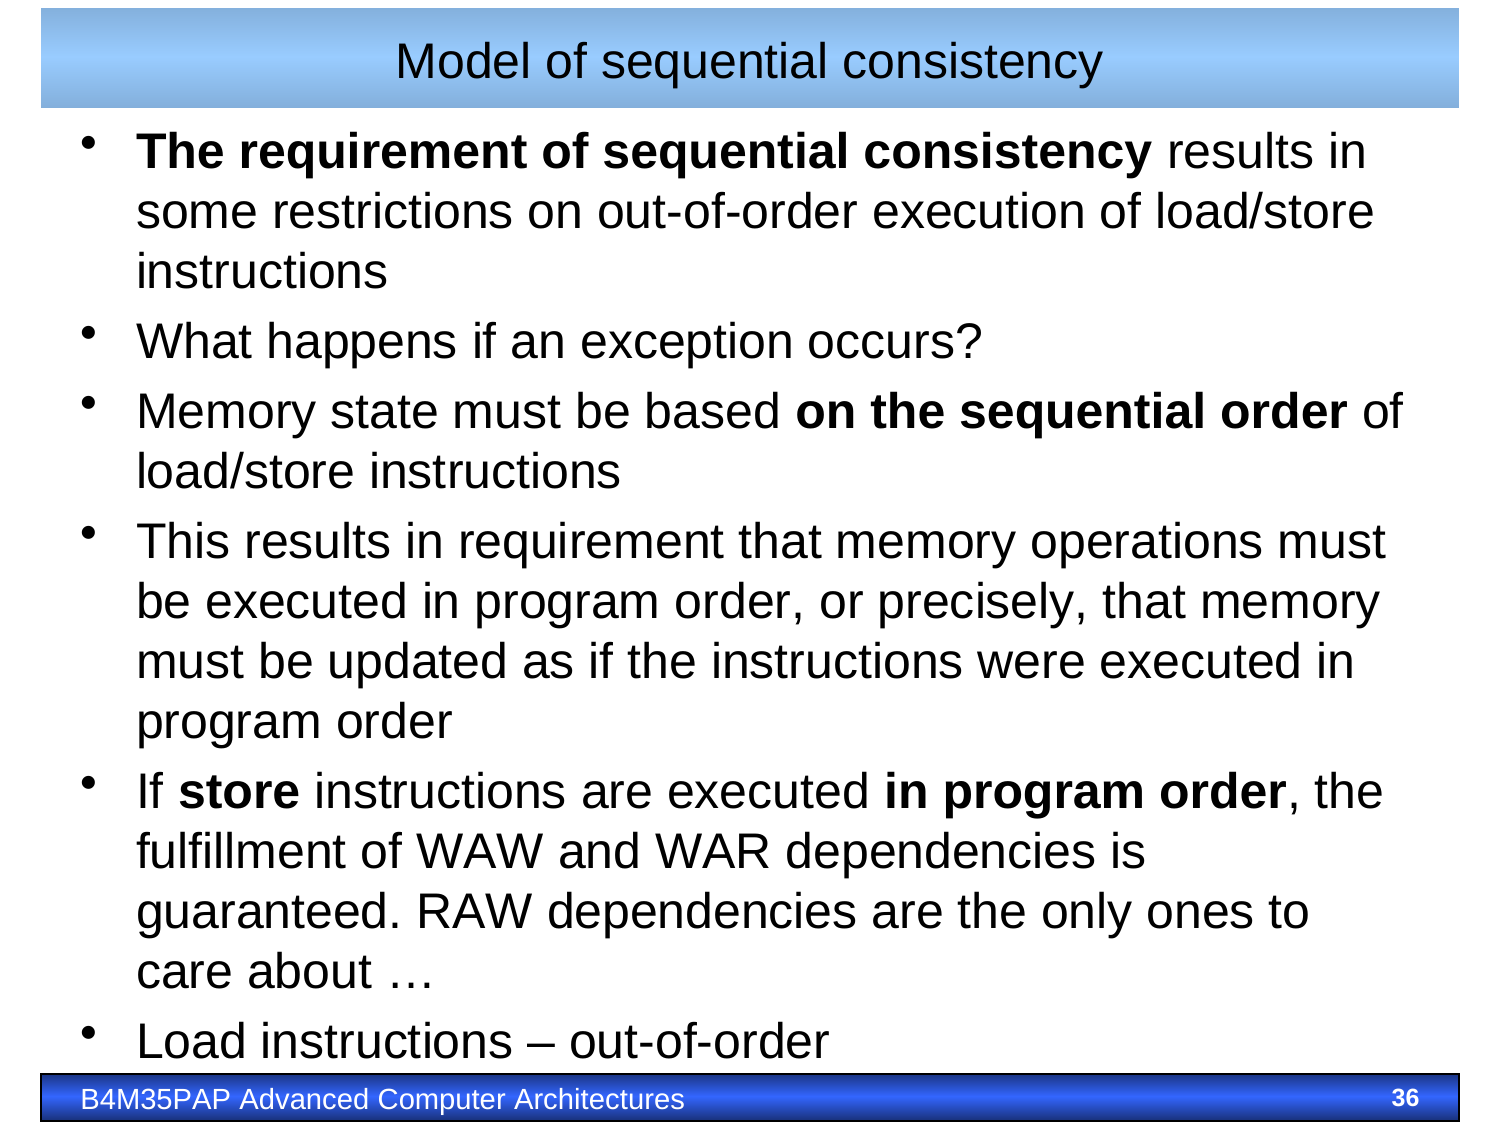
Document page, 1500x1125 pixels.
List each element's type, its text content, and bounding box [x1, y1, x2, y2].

list The requirement of sequential consistency results in some restrictions on out-of-order execution of load/store instructions What happens if an exception occurs? Memory state must be based on the sequential order of load/store instructions This results in requirement that memory operations must be executed in program order, or precisely, that memory must be updated as if the instructions were executed in program order If store instructions are executed in program order, the fulfillment of WAW and WAR dependencies is guaranteed. RAW dependencies are the only ones to care about … Load instructions – out-of-order [64, 111, 1436, 938]
title Model of sequential consistency [41, 8, 1459, 108]
